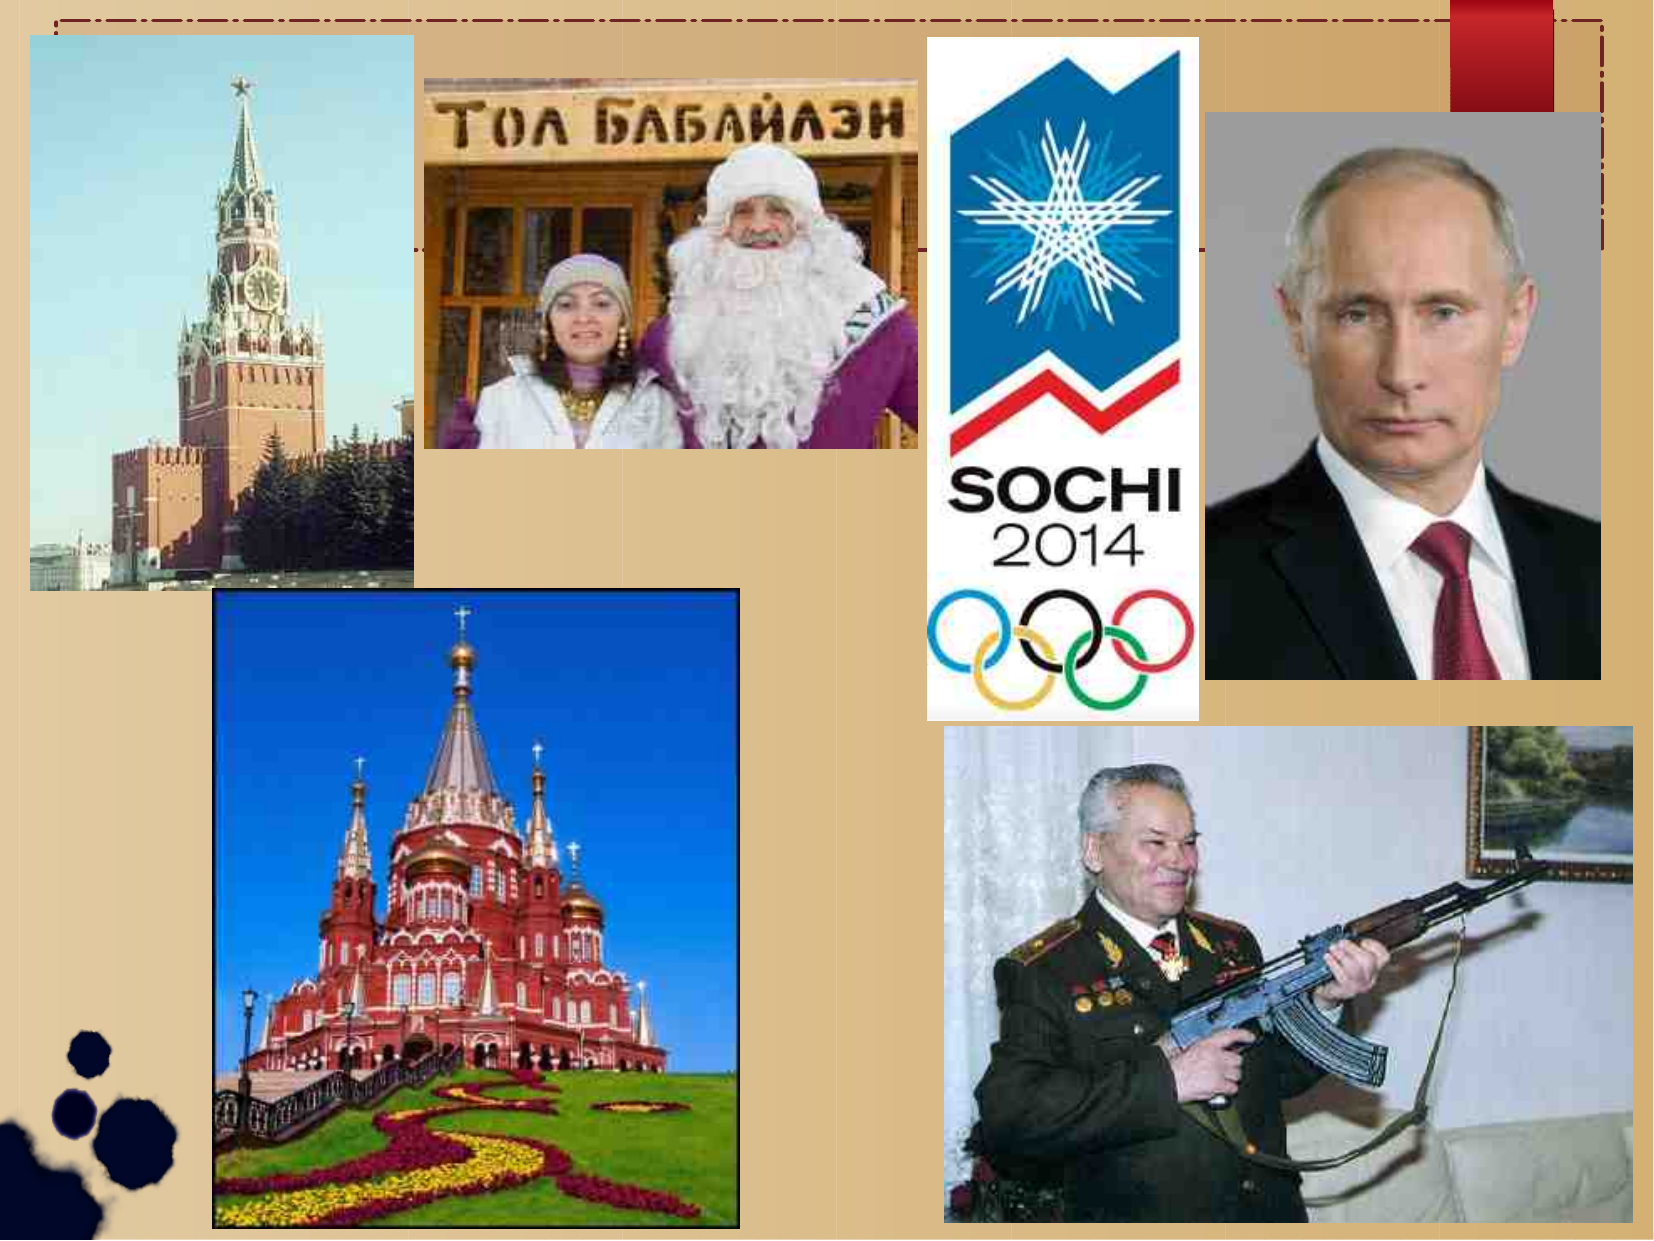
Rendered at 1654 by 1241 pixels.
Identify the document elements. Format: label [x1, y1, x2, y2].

picture [927, 37, 1199, 721]
picture [944, 726, 1633, 1223]
picture [1205, 112, 1601, 680]
picture [424, 78, 918, 449]
picture [30, 35, 740, 1229]
